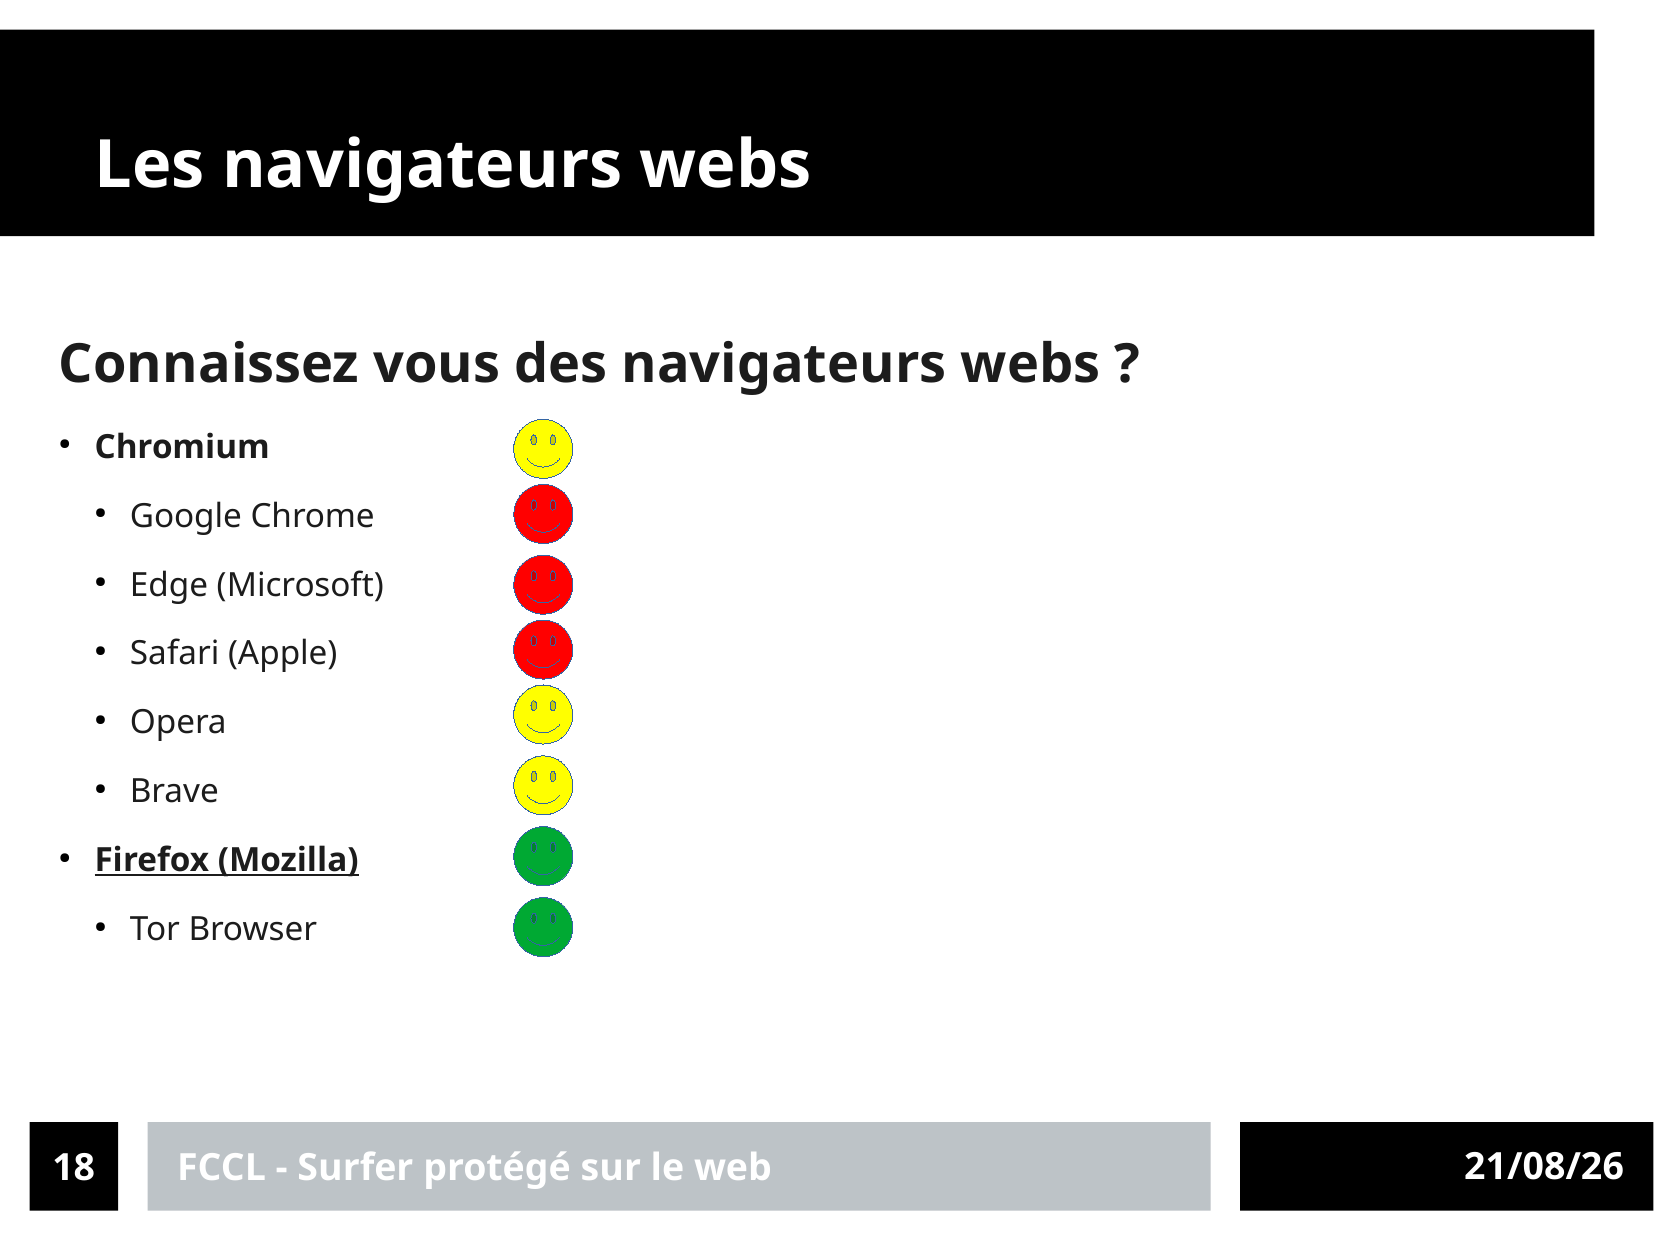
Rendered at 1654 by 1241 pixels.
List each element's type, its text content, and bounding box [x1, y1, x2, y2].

list Connaissez vous des navigateurs webs ? Chromium Google Chrome Edge (Microsoft) Safari (Apple) Opera Brave Firefox (Mozilla) Tor Browser [59, 324, 1565, 1093]
text_box [513, 755, 573, 815]
text_box [513, 419, 573, 479]
text_box [513, 897, 573, 957]
text_box [513, 620, 573, 680]
text_box [513, 826, 573, 886]
text_box [513, 484, 573, 544]
text_box [513, 684, 573, 745]
text_box [513, 555, 573, 615]
title Les navigateurs webs [59, 59, 1595, 207]
